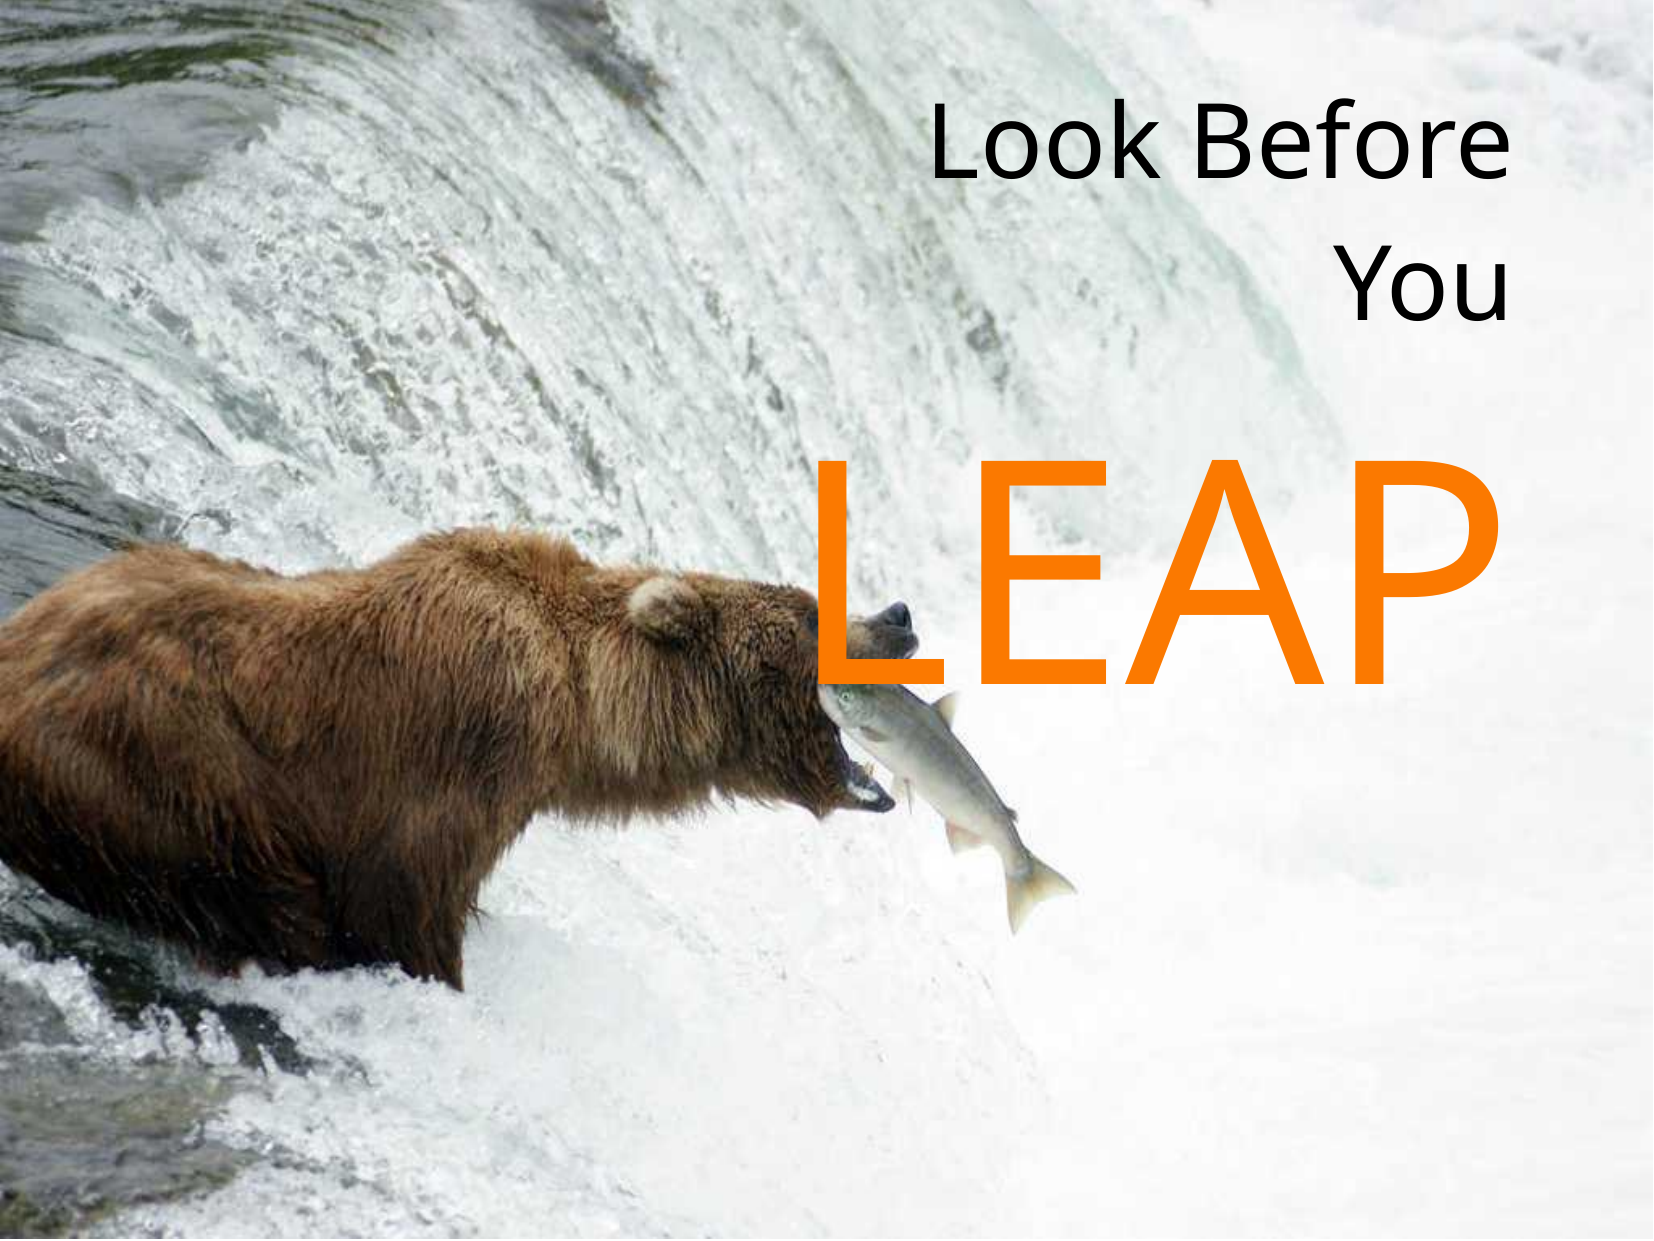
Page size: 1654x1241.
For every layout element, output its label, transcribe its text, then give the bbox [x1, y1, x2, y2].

title Look Before You LEAP [736, 168, 1515, 675]
picture [0, 0, 1653, 1239]
